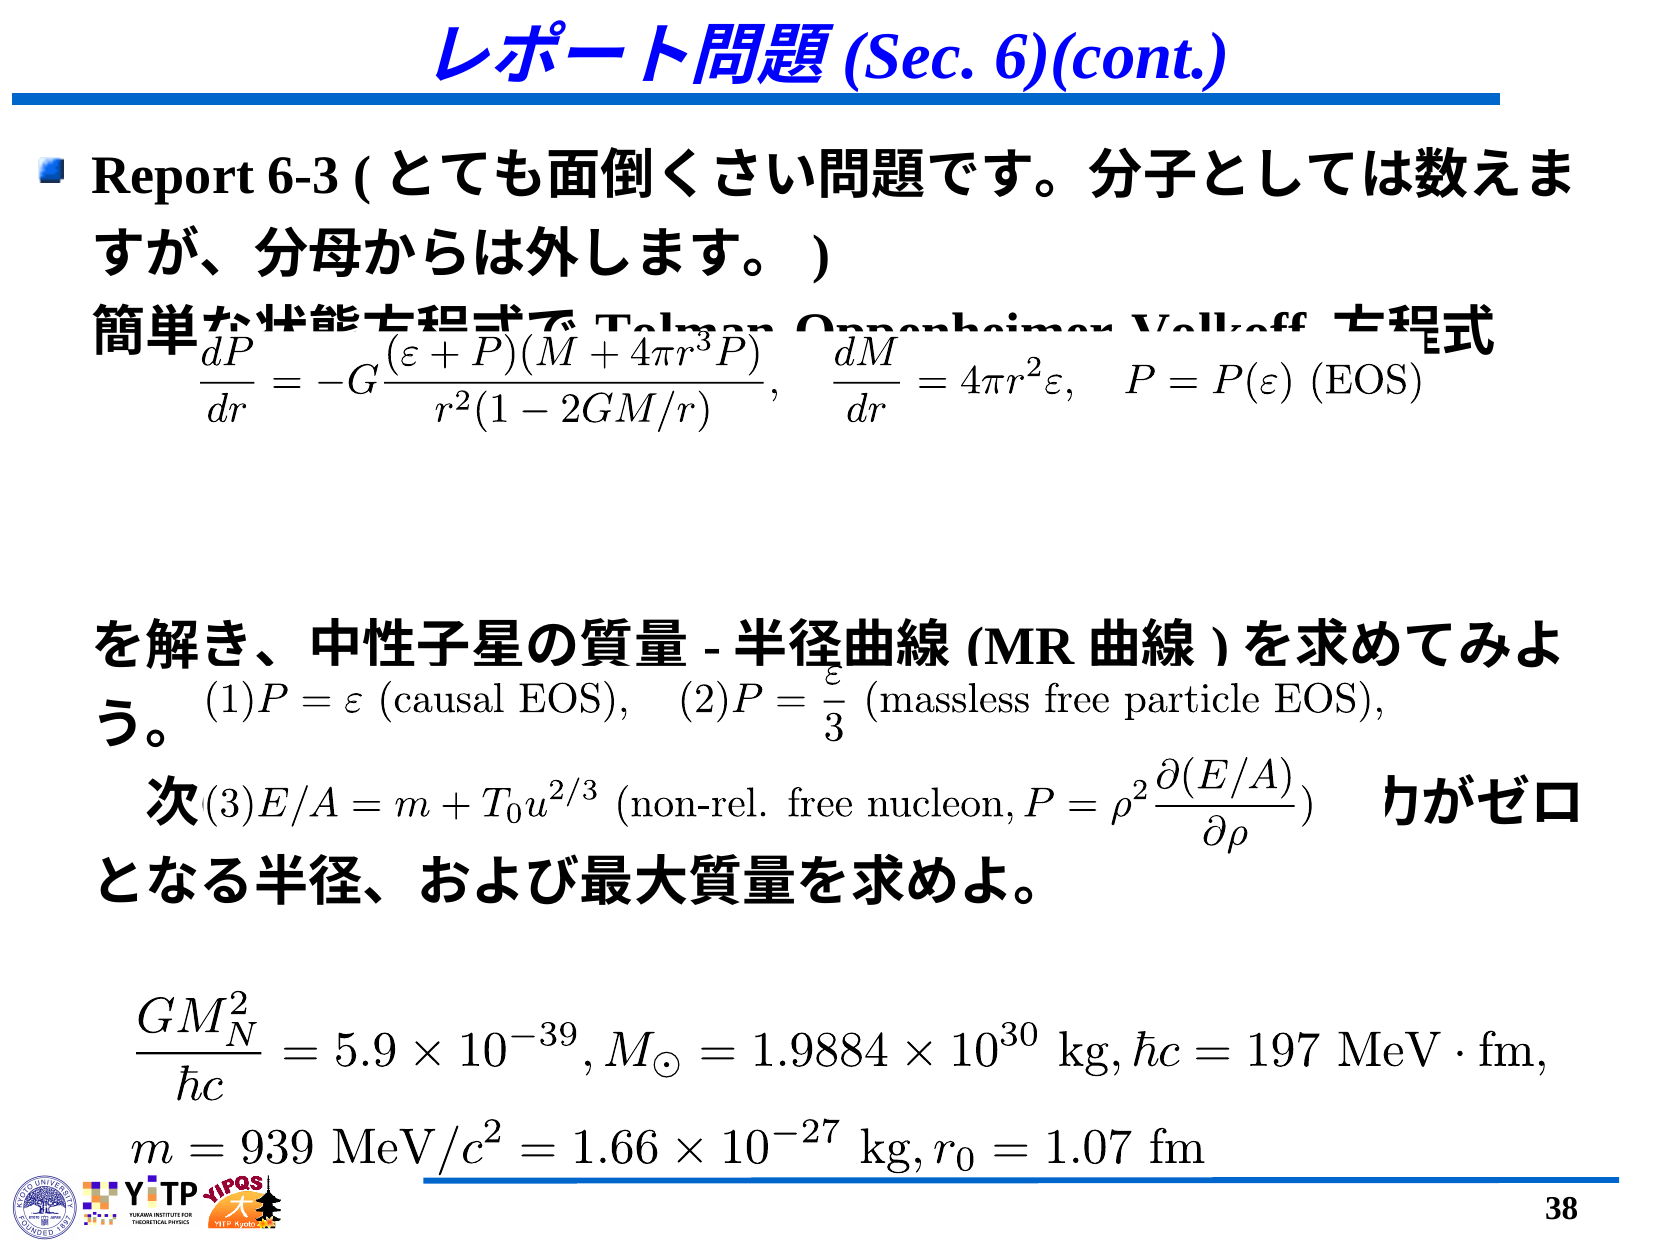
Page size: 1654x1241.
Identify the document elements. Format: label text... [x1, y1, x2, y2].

picture [11, 1171, 281, 1241]
list Report 6-3 (とても面倒くさい問題です。分子としては数えますが、分母からは外します。) 簡単な状態方程式でTolman-Oppenheimer-Volkoff 方程式 を解き、中性子星の質量-半径曲線(MR曲線)を求めてみよう。 次の3つのEOSについて中心密度を変化させ、圧力がゼロとなる半径、および最大質量を求めよ。 数値は 次のもの(原子核基礎論A, Report 1-2)で与えたものを利用してよい。 [20, 130, 1621, 1143]
title レポート問題(Sec. 6)(cont.) [0, 0, 1654, 99]
text_box [203, 665, 1386, 854]
text_box [130, 990, 1549, 1176]
text_box [200, 330, 1425, 433]
